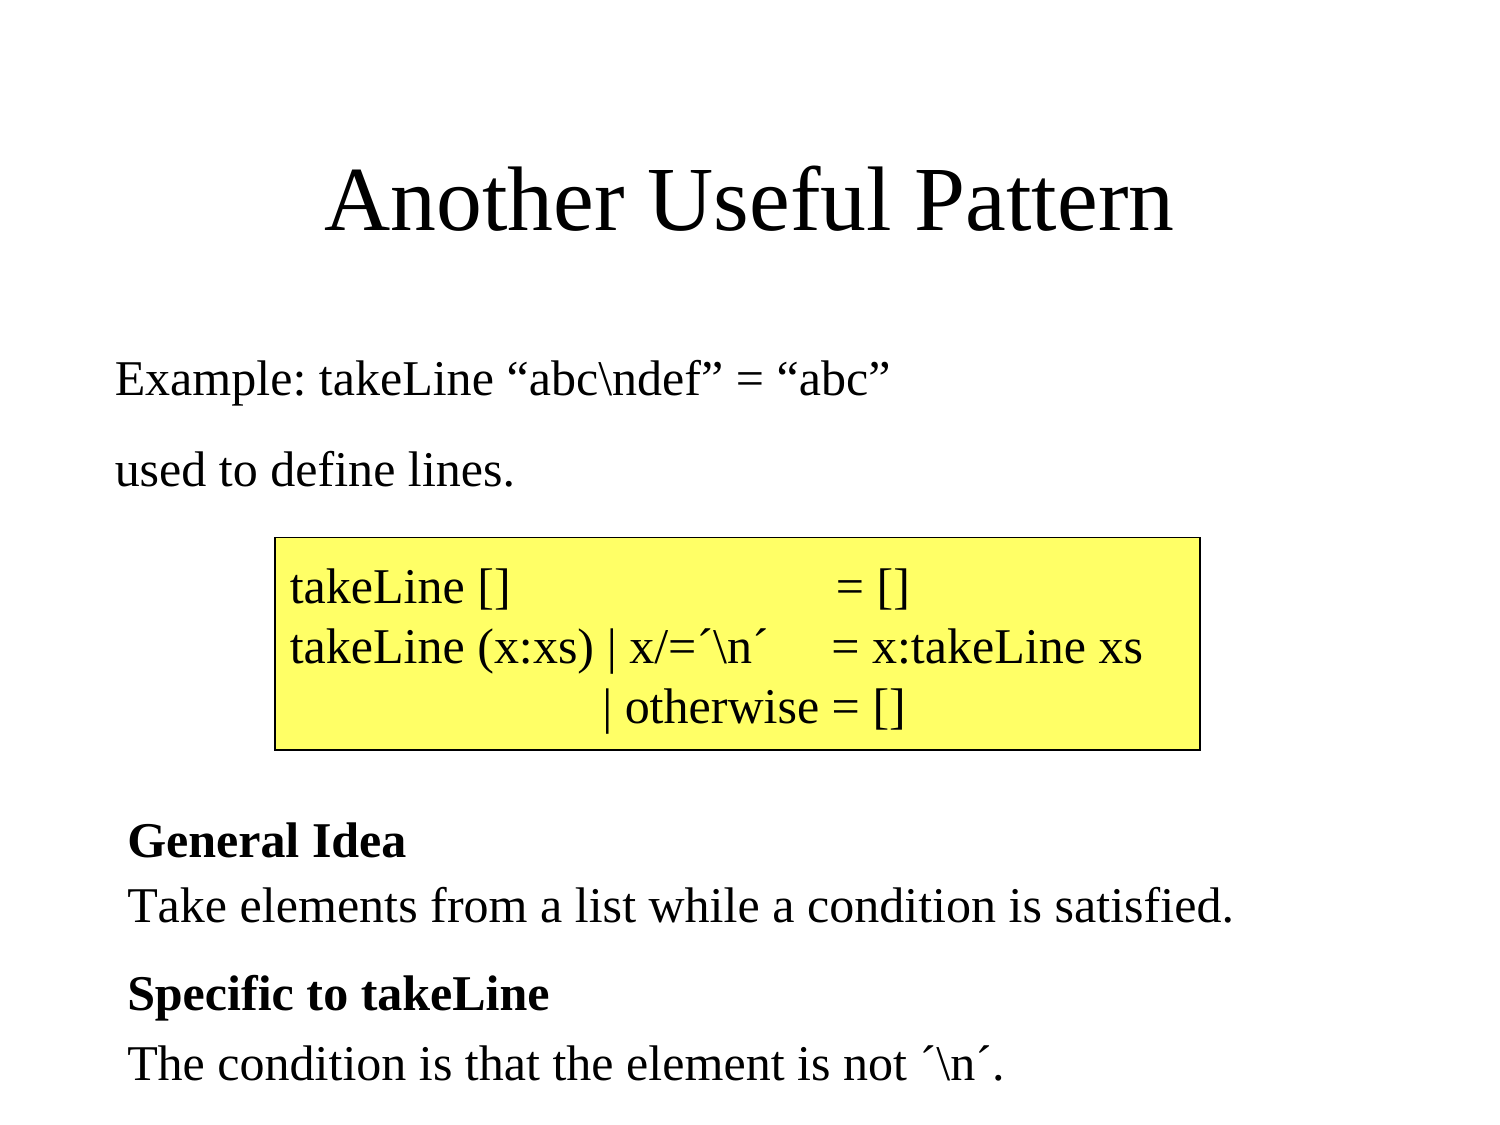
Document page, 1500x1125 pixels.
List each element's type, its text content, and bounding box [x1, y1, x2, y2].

text_box takeLine [] = [] takeLine (x:xs) | x/=´\n´ = x:takeLine xs | otherwise = [] [274, 537, 1200, 751]
text_box General Idea Take elements from a list while a condition is satisfied. Specific to takeLine The condition is that the element is not ´\n´. [112, 799, 1376, 1096]
text_box Example: takeLine “abc\ndef” = “abc” used to define lines. [99, 337, 1401, 505]
title Another Useful Pattern [112, 99, 1388, 288]
